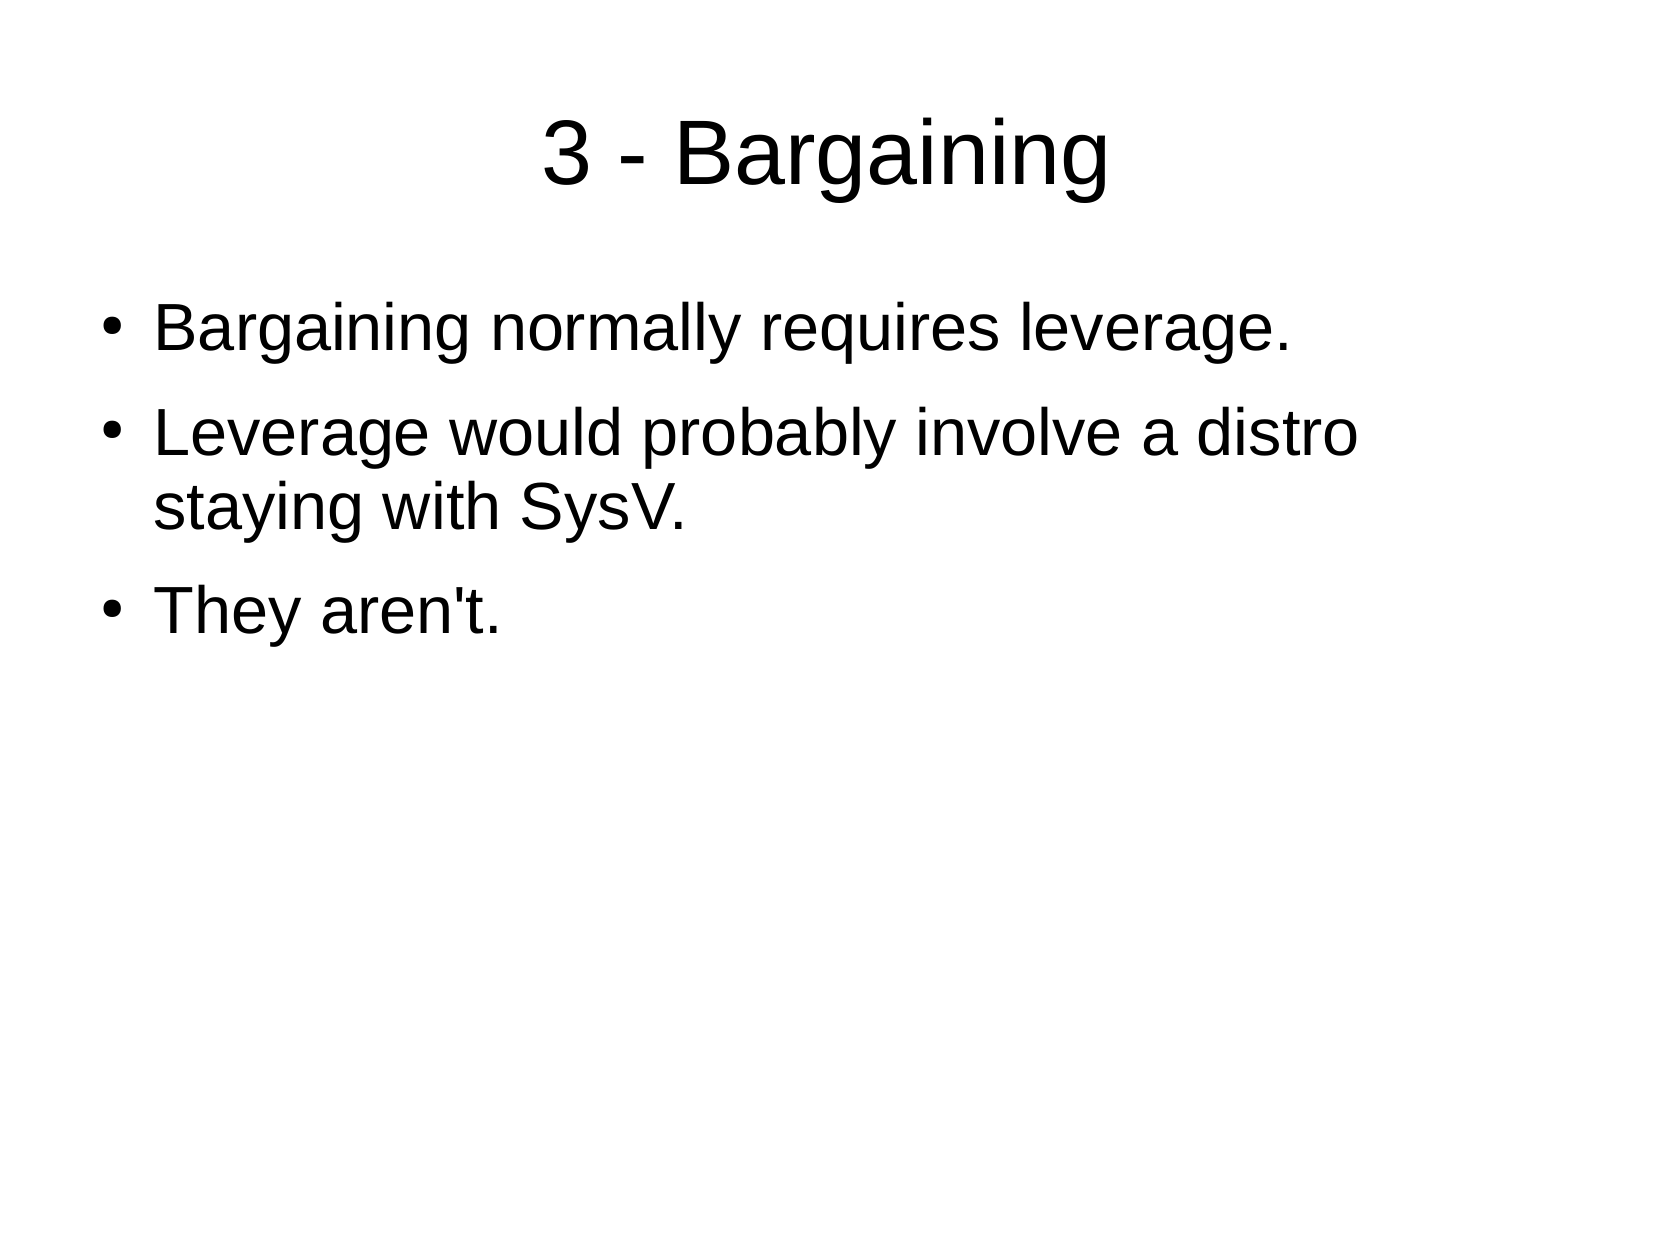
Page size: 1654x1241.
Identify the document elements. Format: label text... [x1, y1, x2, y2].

list Bargaining normally requires leverage. Leverage would probably involve a distro staying with SysV. They aren't. [82, 290, 1571, 1010]
title 3 - Bargaining [82, 49, 1571, 257]
